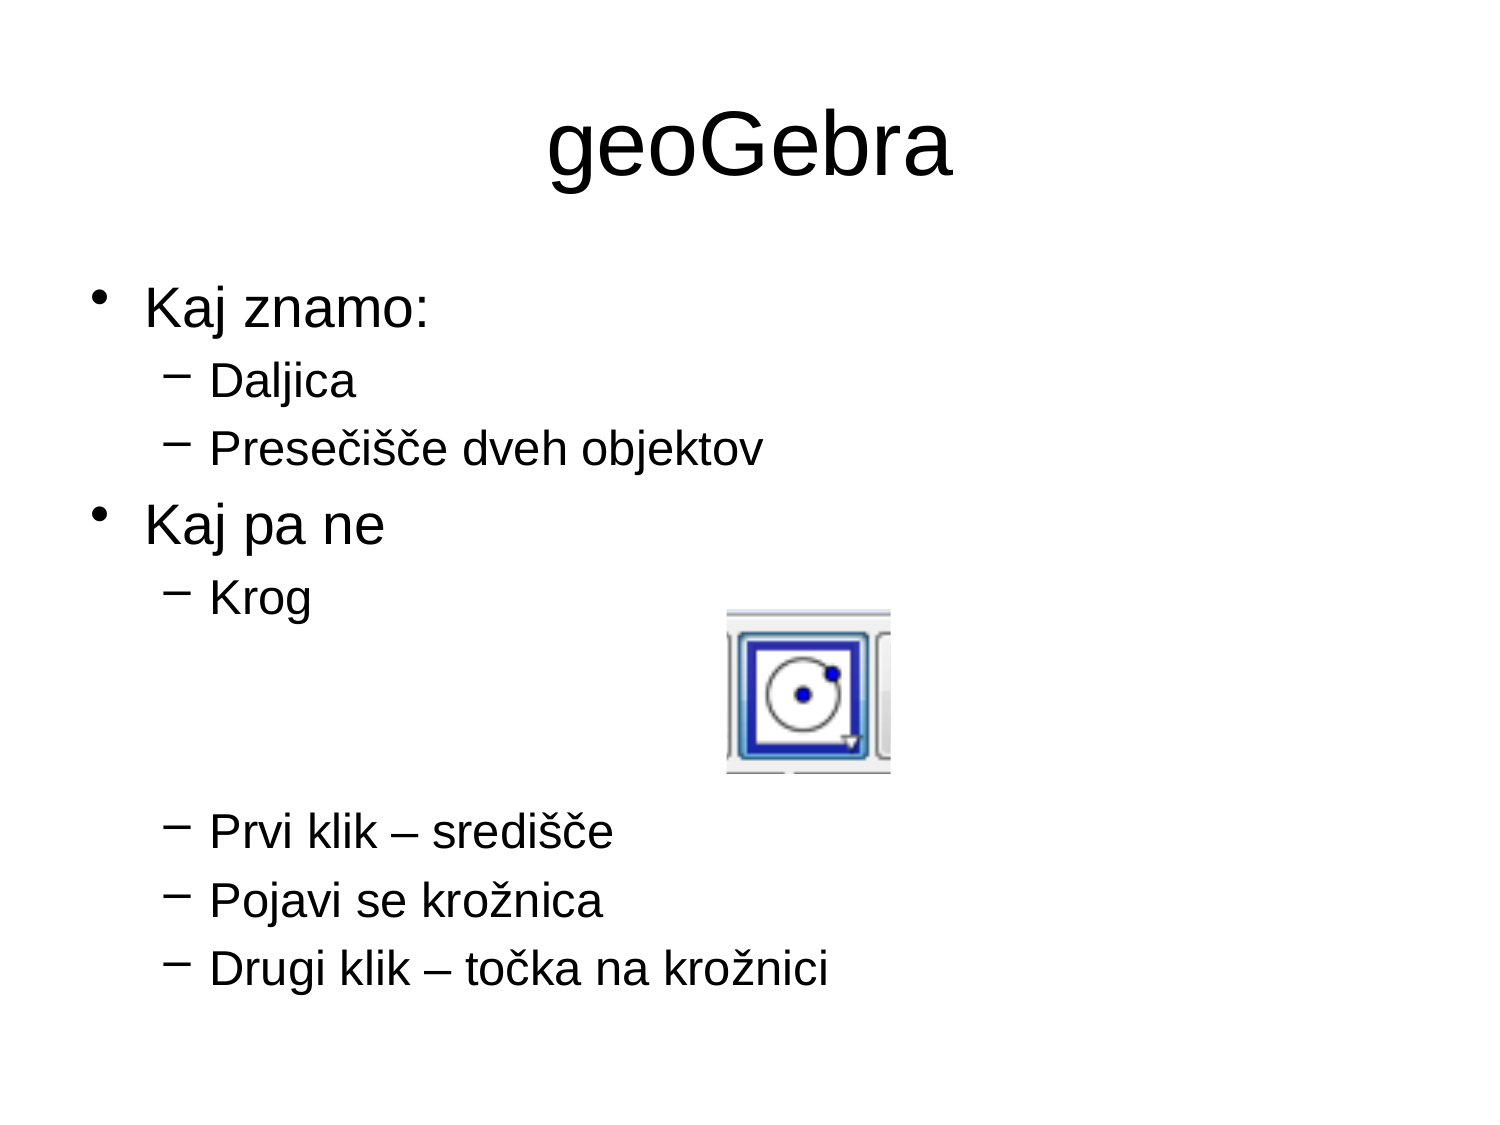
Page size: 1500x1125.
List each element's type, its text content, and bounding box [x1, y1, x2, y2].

picture [726, 609, 891, 774]
list Kaj znamo: Daljica Presečišče dveh objektov Kaj pa ne Krog Prvi klik – središče Pojavi se krožnica Drugi klik – točka na krožnici [75, 262, 1425, 1005]
title geoGebra [75, 45, 1425, 233]
